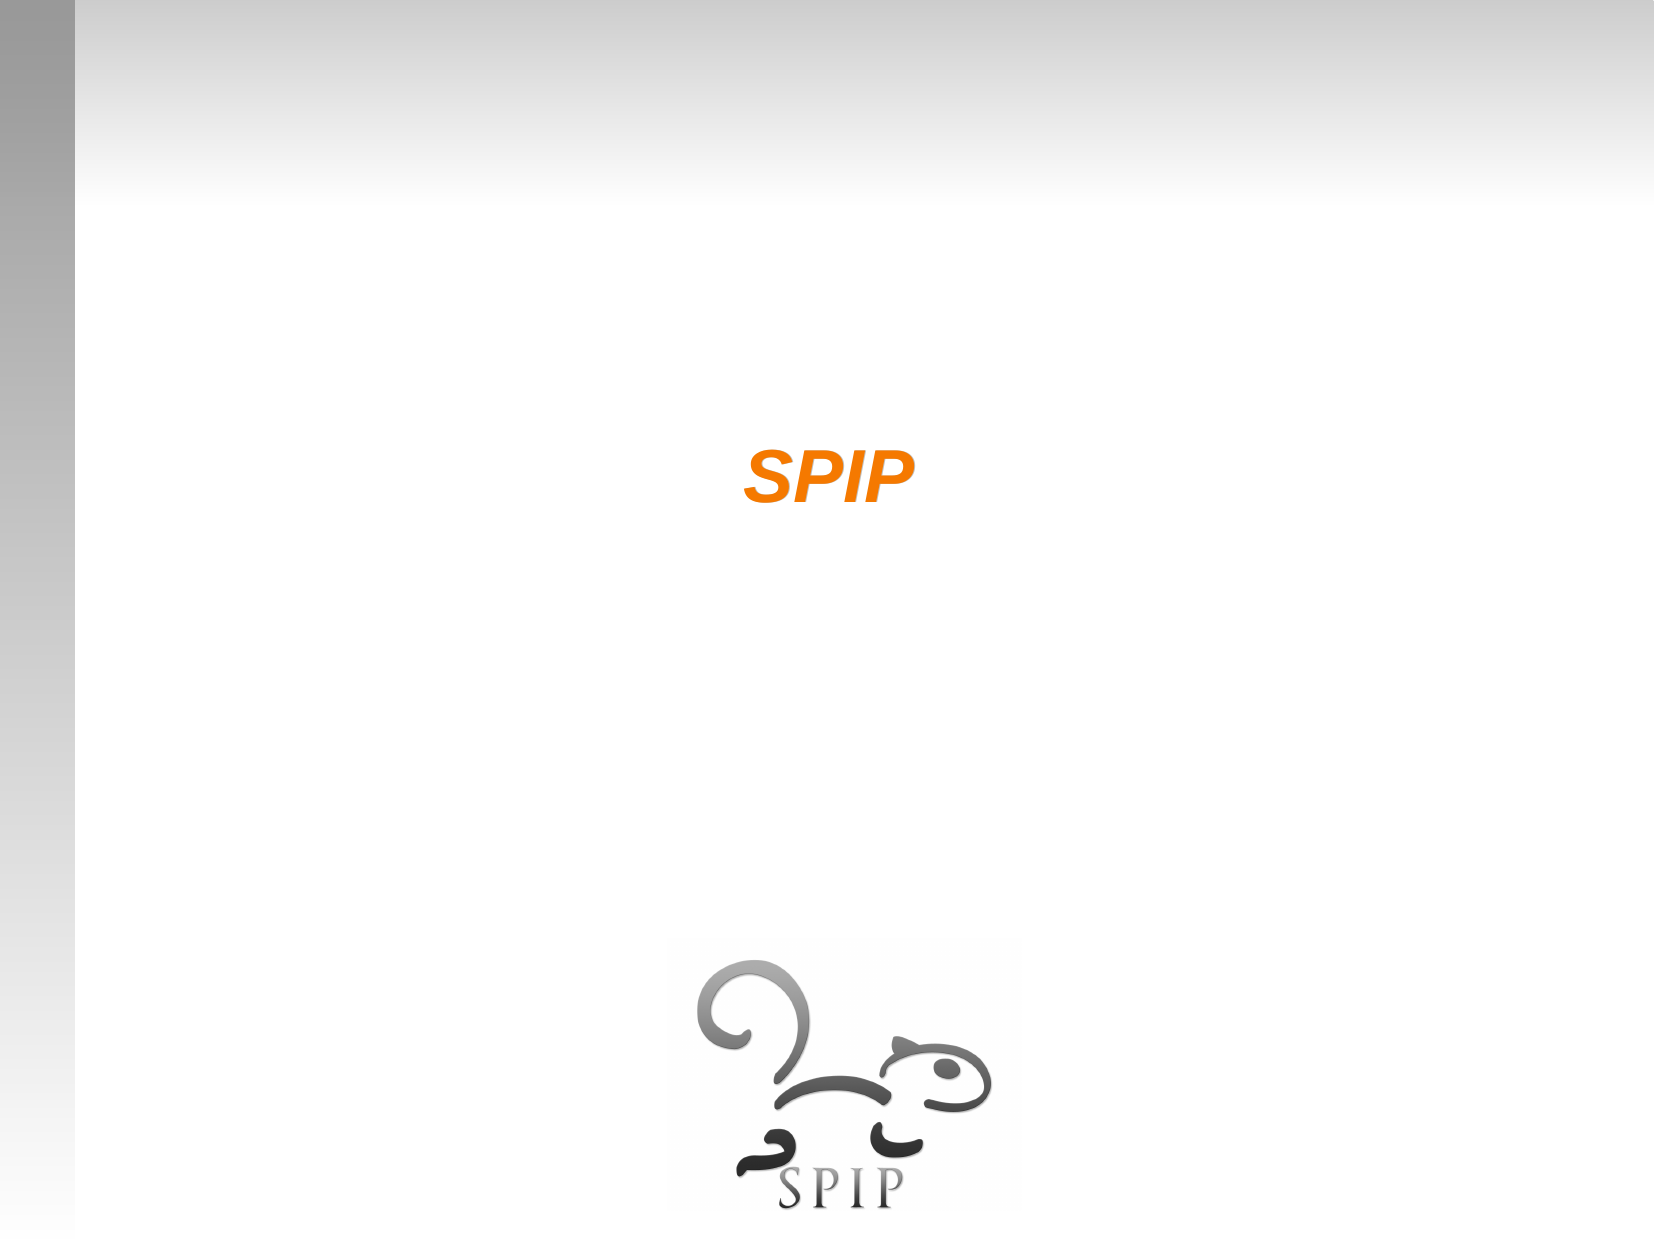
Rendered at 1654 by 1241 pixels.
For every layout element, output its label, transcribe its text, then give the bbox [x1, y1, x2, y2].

picture [667, 938, 1022, 1211]
title SPIP [123, 126, 1536, 827]
